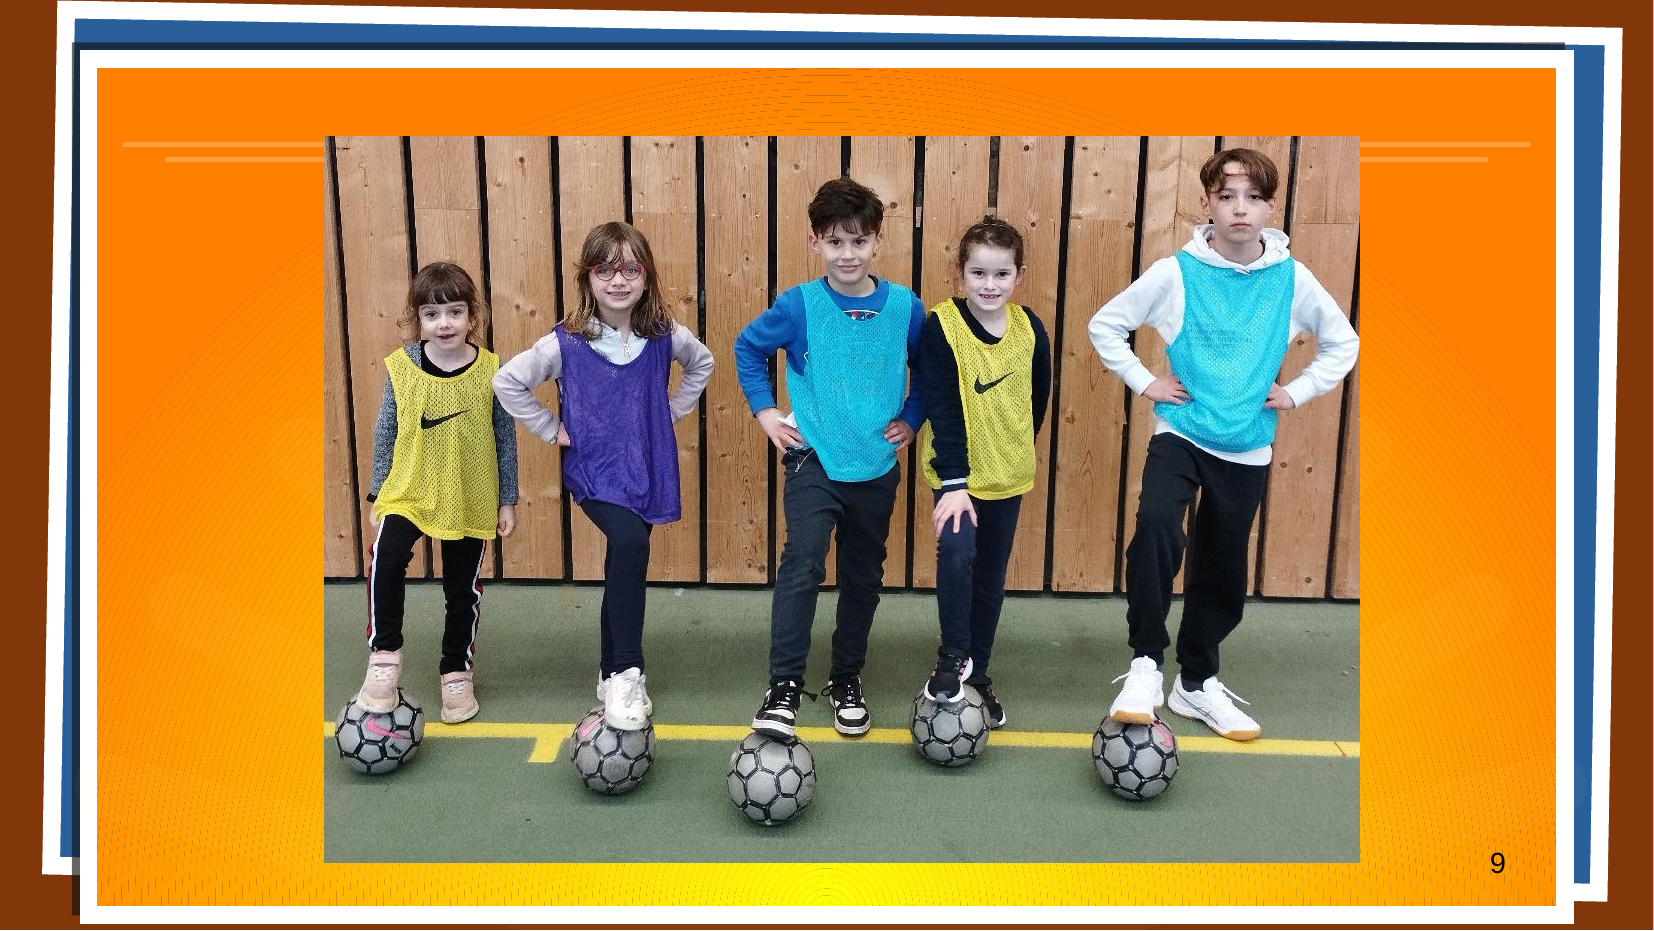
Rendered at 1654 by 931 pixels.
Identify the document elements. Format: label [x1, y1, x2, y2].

picture [324, 136, 1360, 863]
